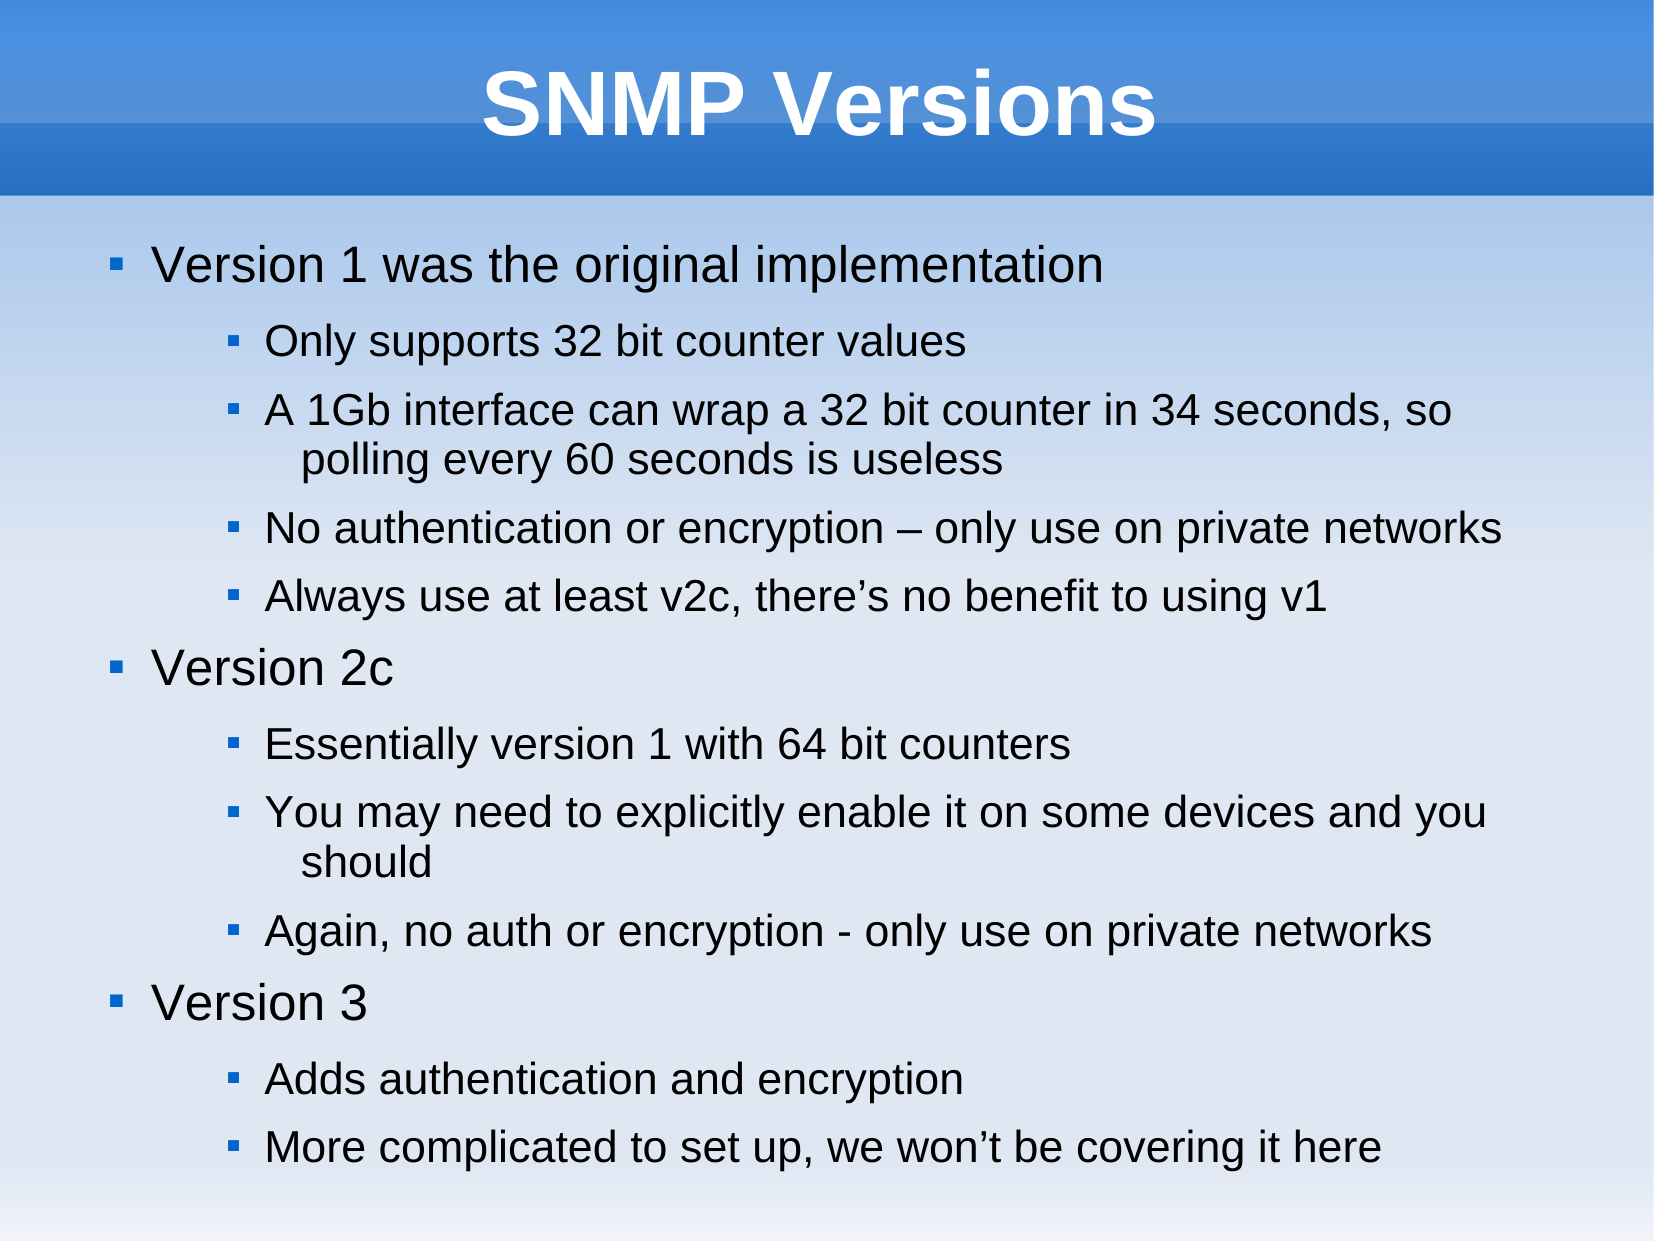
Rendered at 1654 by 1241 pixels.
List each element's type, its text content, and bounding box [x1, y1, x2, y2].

picture [0, 0, 1654, 1241]
list Version 1 was the original implementation Only supports 32 bit counter values A 1Gb interface can wrap a 32 bit counter in 34 seconds, so polling every 60 seconds is useless No authentication or encryption – only use on private networks Always use at least v2c, there’s no benefit to using v1 Version 2c Essentially version 1 with 64 bit counters You may need to explicitly enable it on some devices and you should Again, no auth or encryption - only use on private networks Version 3 Adds authentication and encryption More complicated to set up, we won’t be covering it here [82, 236, 1571, 1182]
title SNMP Versions [76, 0, 1565, 208]
